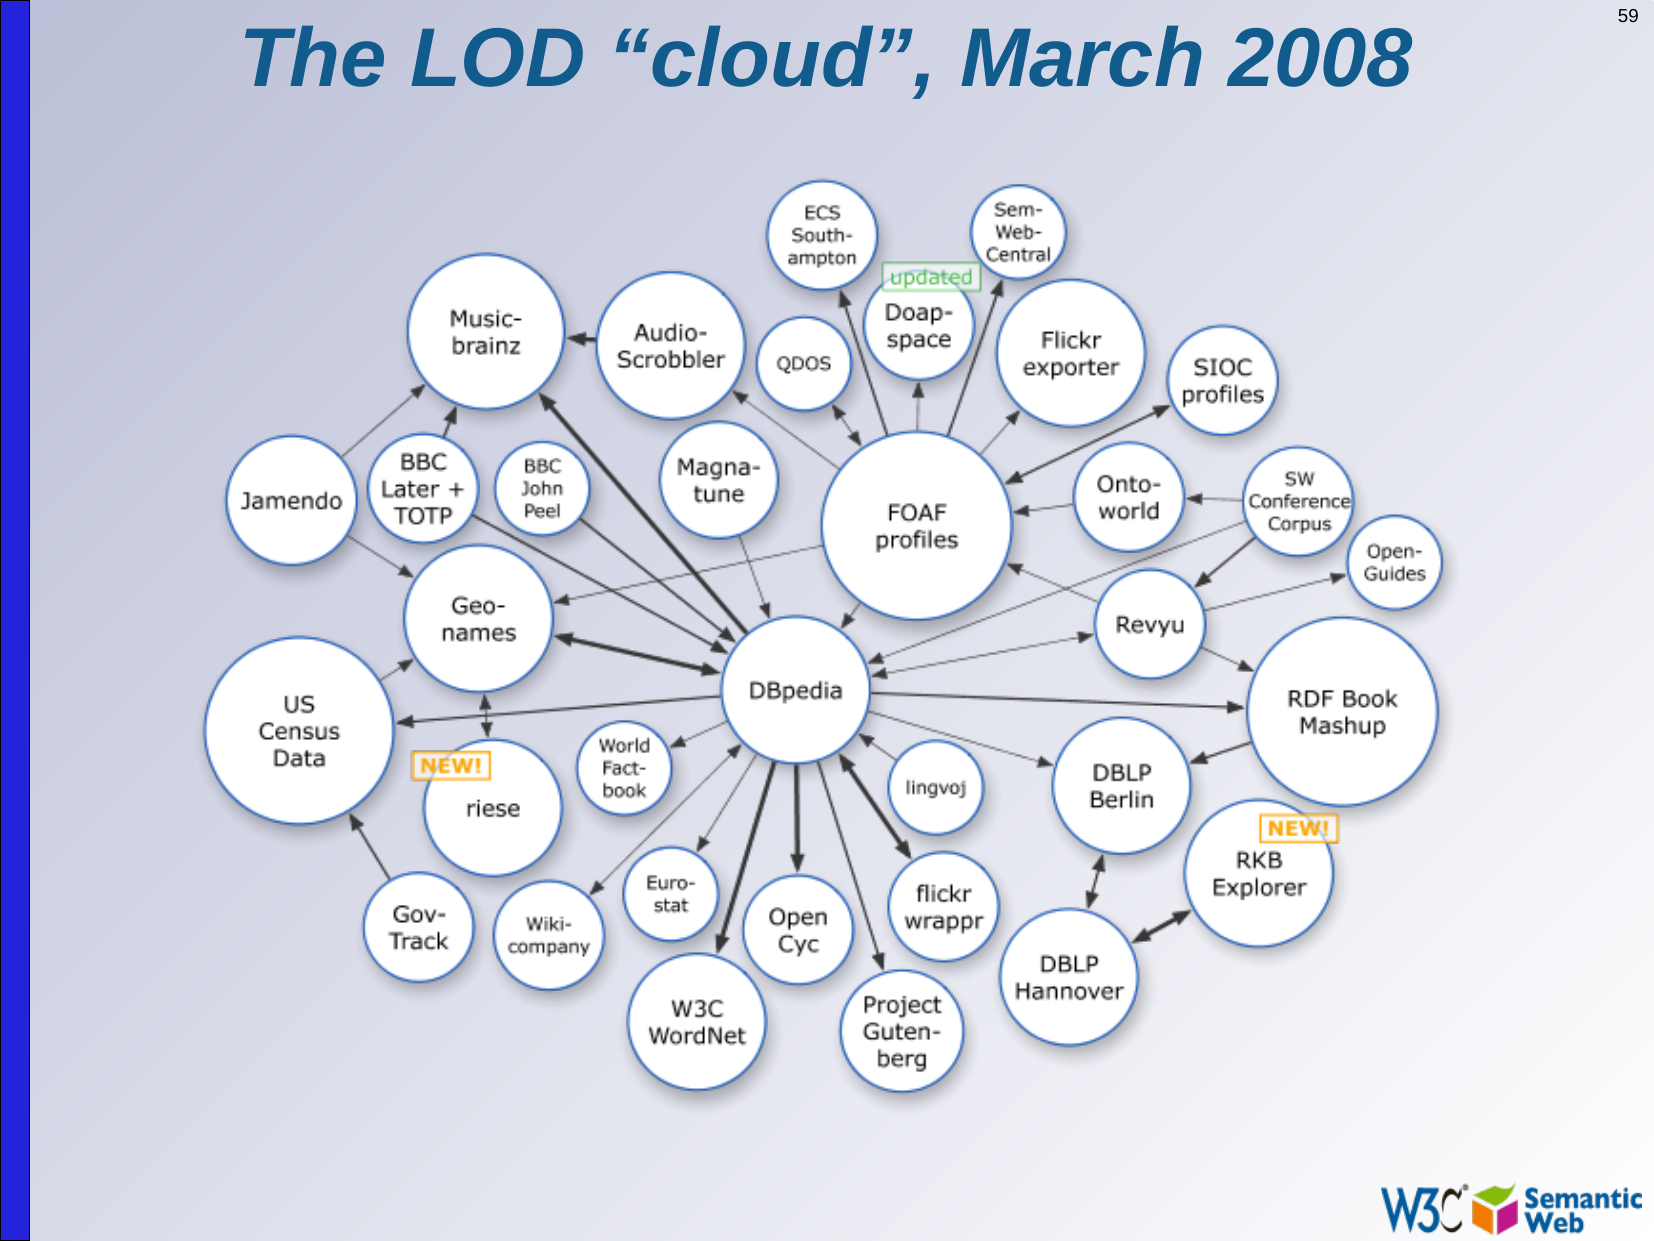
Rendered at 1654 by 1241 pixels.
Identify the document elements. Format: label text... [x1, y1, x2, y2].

title The LOD “cloud”, March 2008 [0, 7, 1654, 111]
picture [1381, 1181, 1642, 1235]
picture [171, 151, 1487, 1140]
